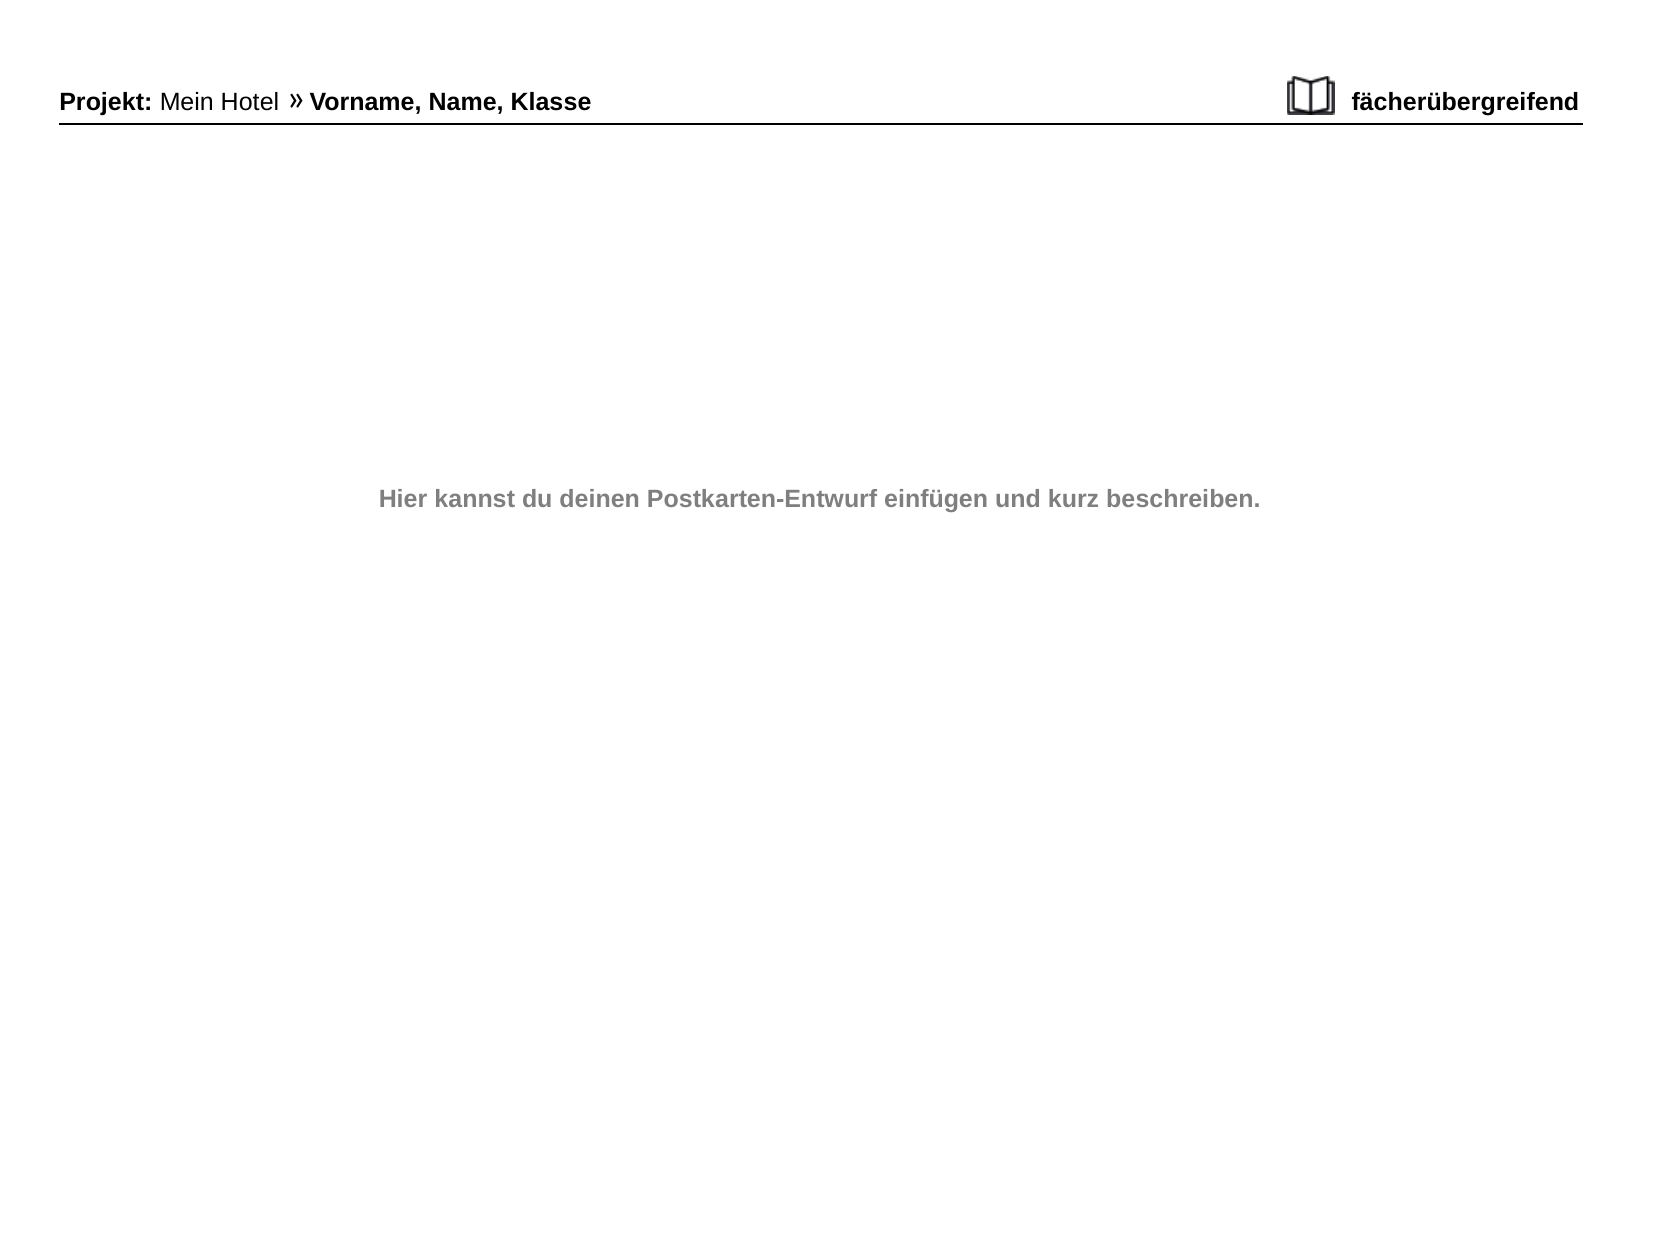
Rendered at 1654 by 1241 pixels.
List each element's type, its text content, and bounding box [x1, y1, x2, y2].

text_box Hier kannst du deinen Postkarten-Entwurf einfügen und kurz beschreiben. [58, 466, 1583, 526]
text_box Projekt: Mein Hotel » Vorname, Name, Klasse fächerübergreifend [59, 64, 1583, 123]
picture [1287, 76, 1335, 115]
